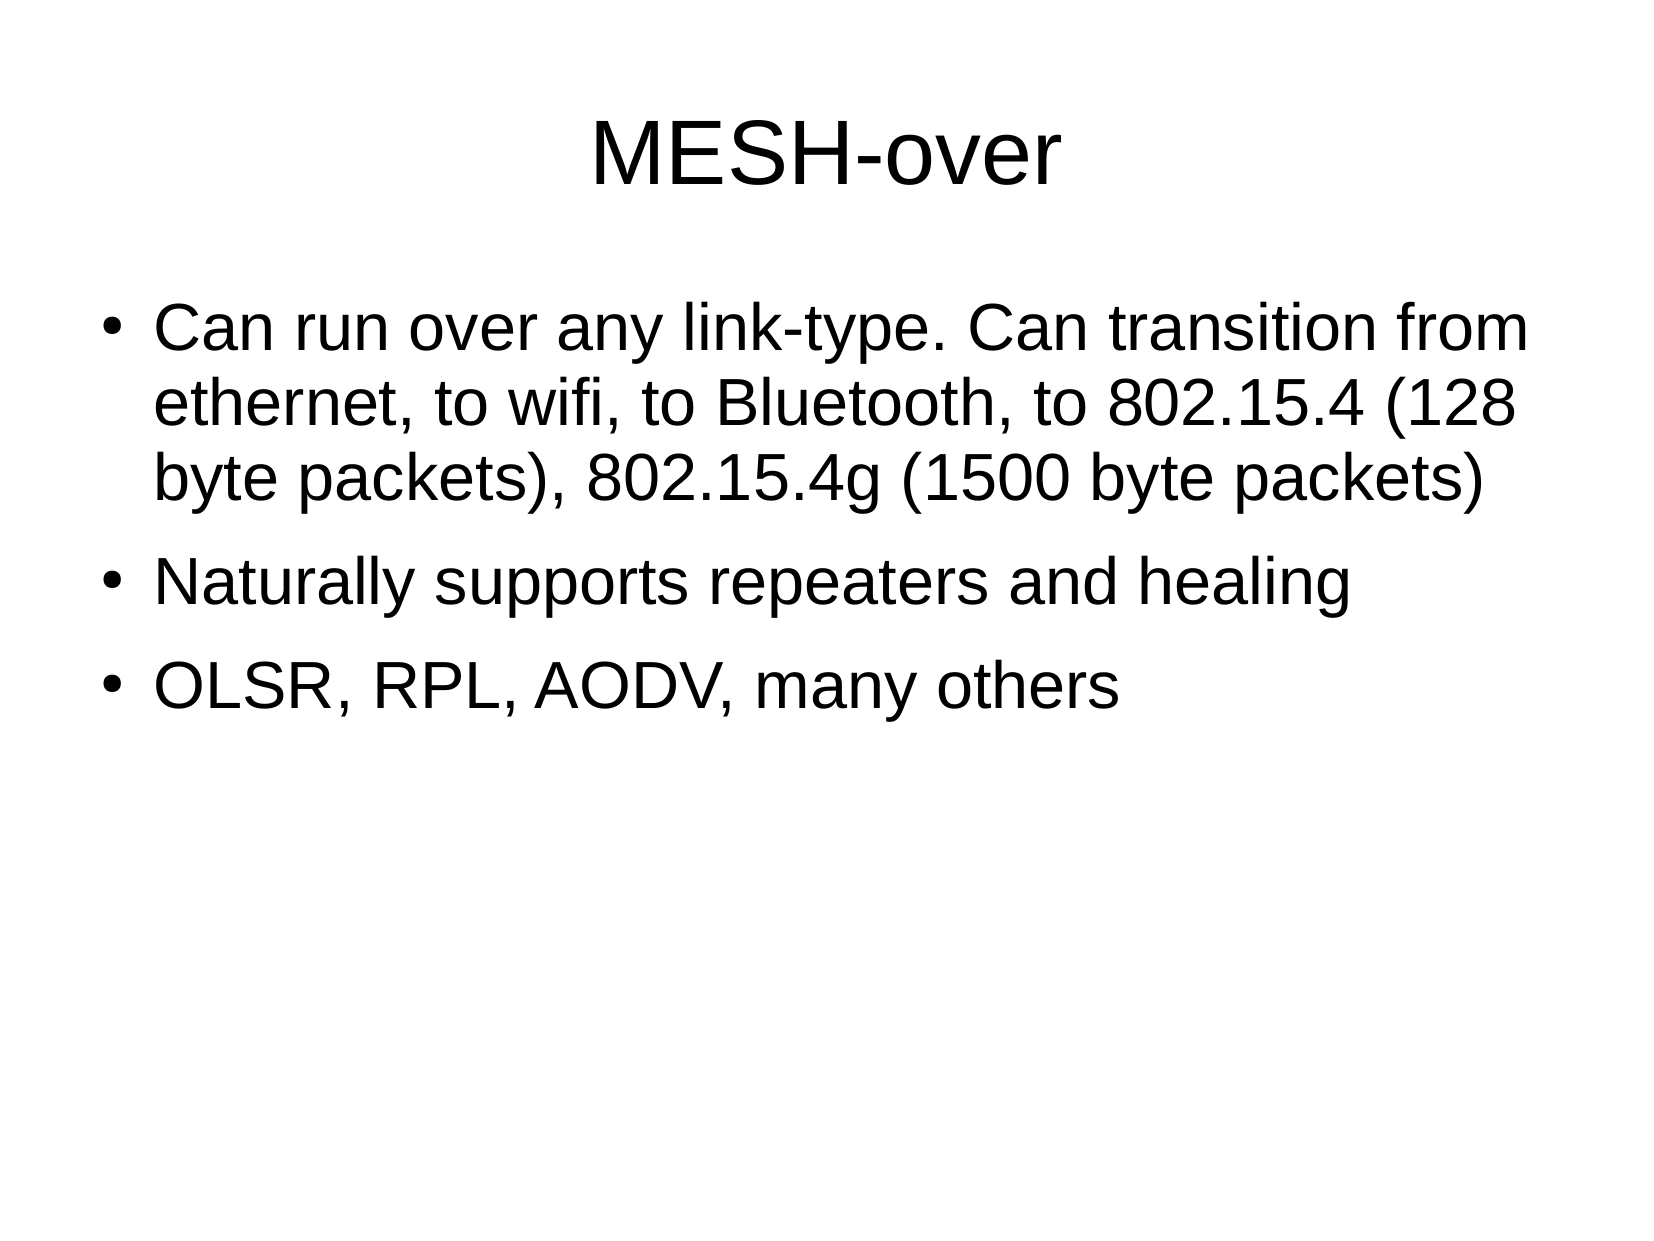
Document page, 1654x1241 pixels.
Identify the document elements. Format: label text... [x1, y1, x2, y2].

list Can run over any link-type. Can transition from ethernet, to wifi, to Bluetooth, to 802.15.4 (128 byte packets), 802.15.4g (1500 byte packets) Naturally supports repeaters and healing OLSR, RPL, AODV, many others [82, 290, 1571, 1010]
title MESH-over [82, 49, 1571, 257]
